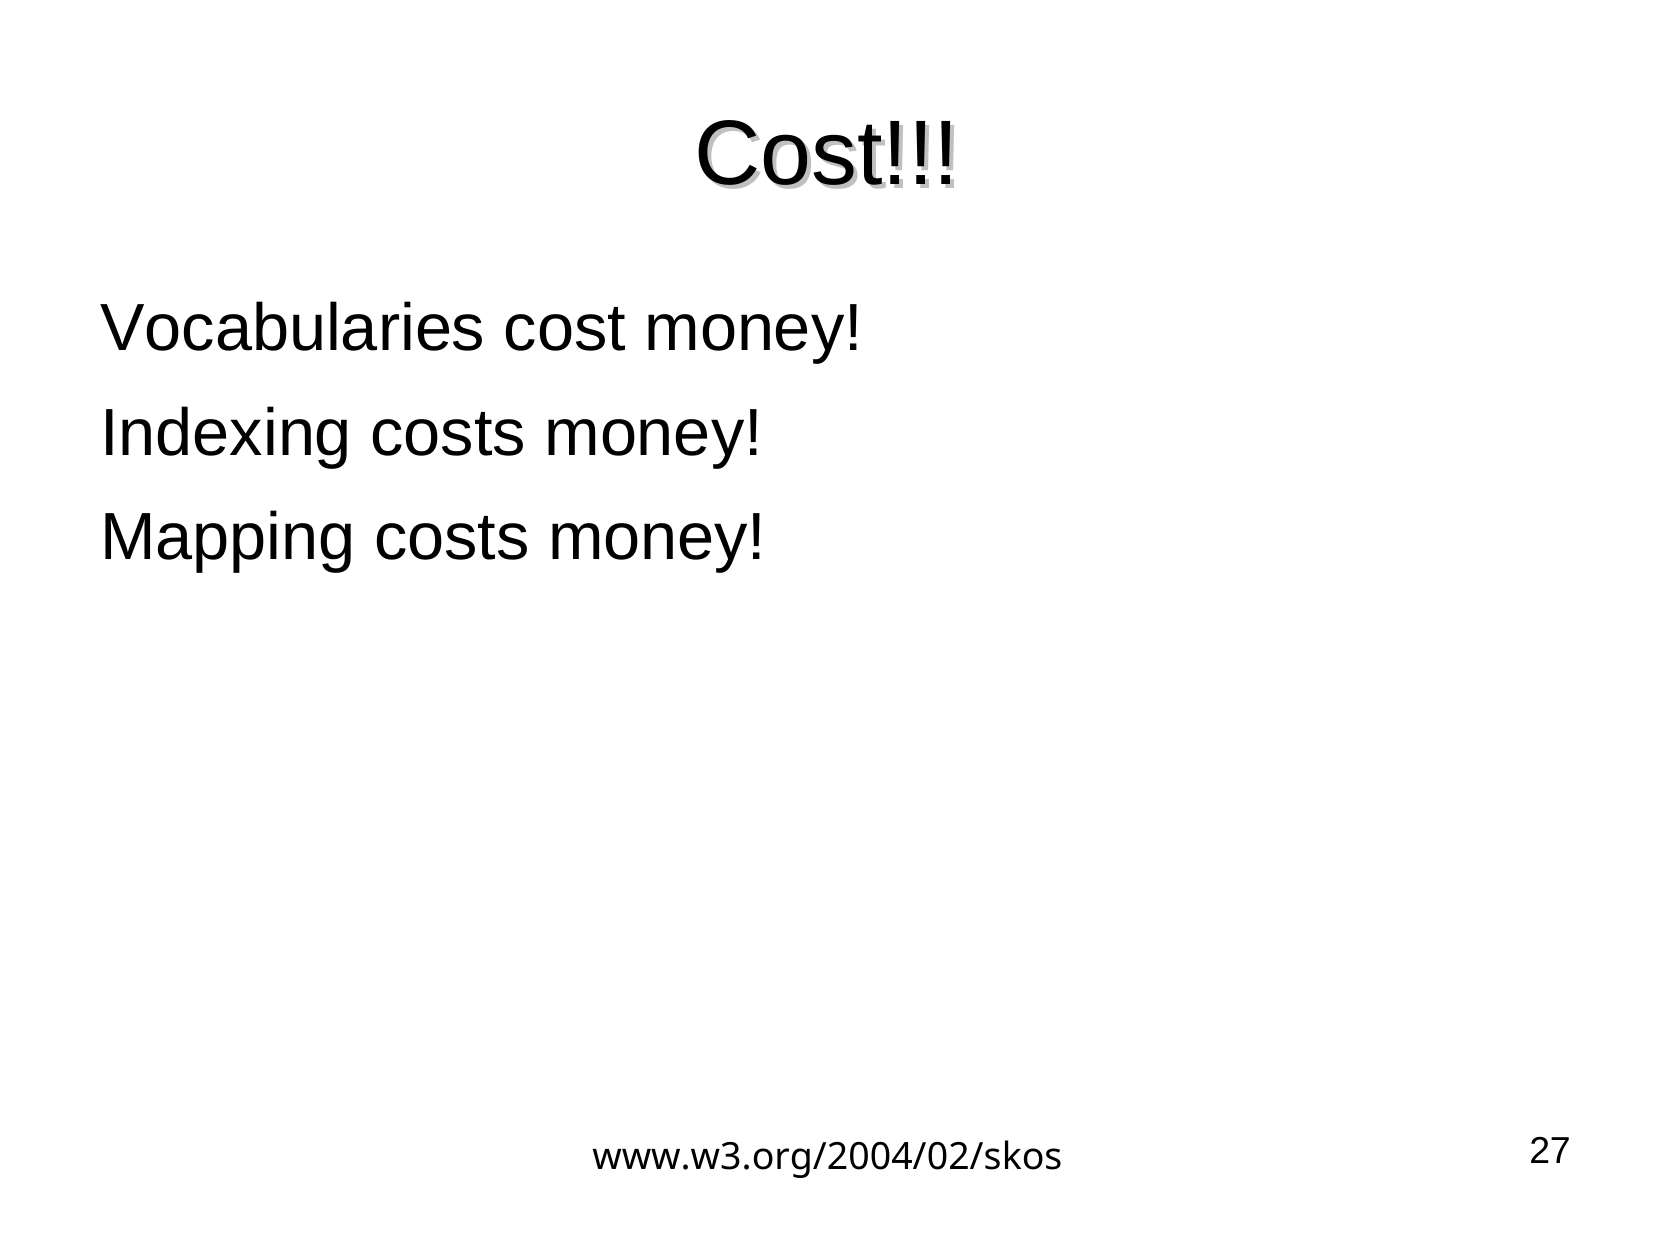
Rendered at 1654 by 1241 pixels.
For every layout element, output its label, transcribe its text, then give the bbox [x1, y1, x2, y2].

list Vocabularies cost money! Indexing costs money! Mapping costs money! [82, 290, 1571, 1109]
title Cost!!! [82, 49, 1571, 257]
